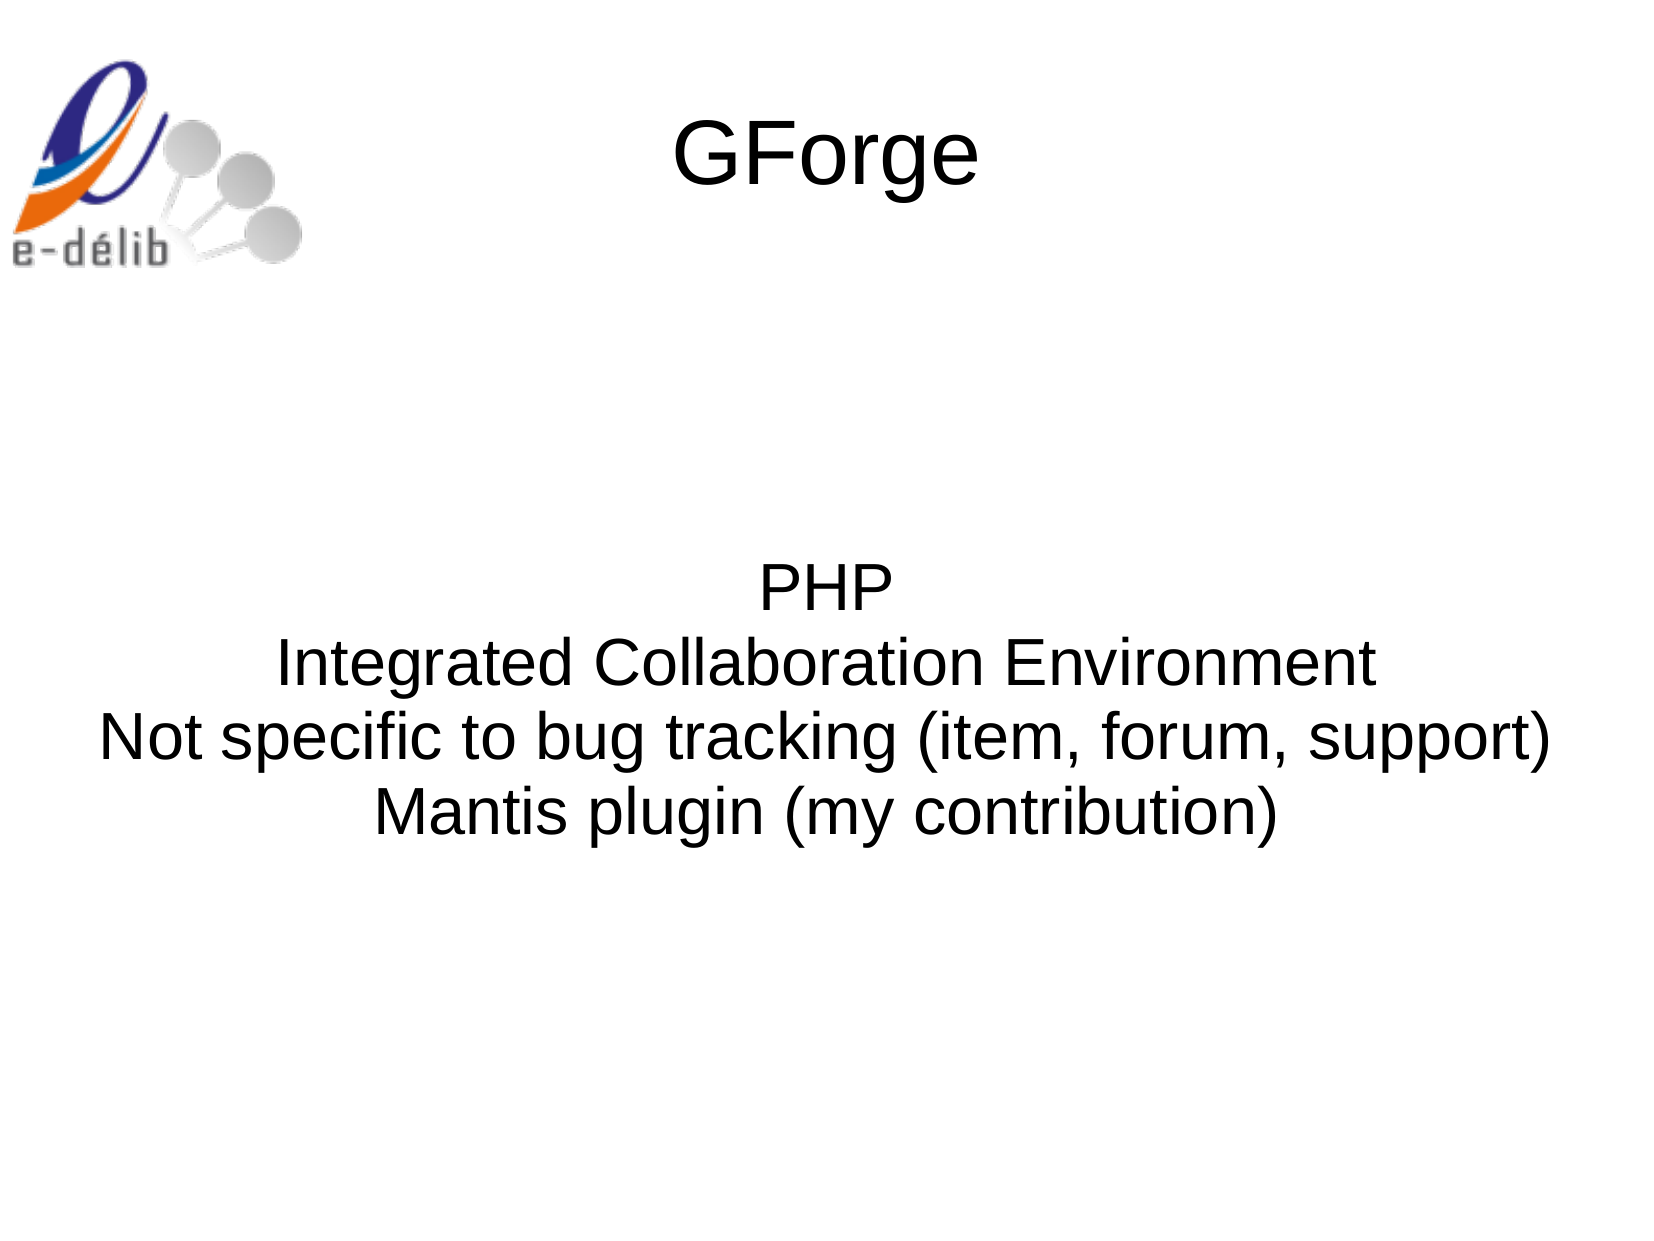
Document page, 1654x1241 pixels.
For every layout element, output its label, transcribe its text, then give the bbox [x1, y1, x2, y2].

title GForge [82, 49, 1571, 257]
picture [0, 59, 325, 268]
subtitle PHP Integrated Collaboration Environment Not specific to bug tracking (item, forum, support) Mantis plugin (my contribution) [82, 290, 1571, 1109]
